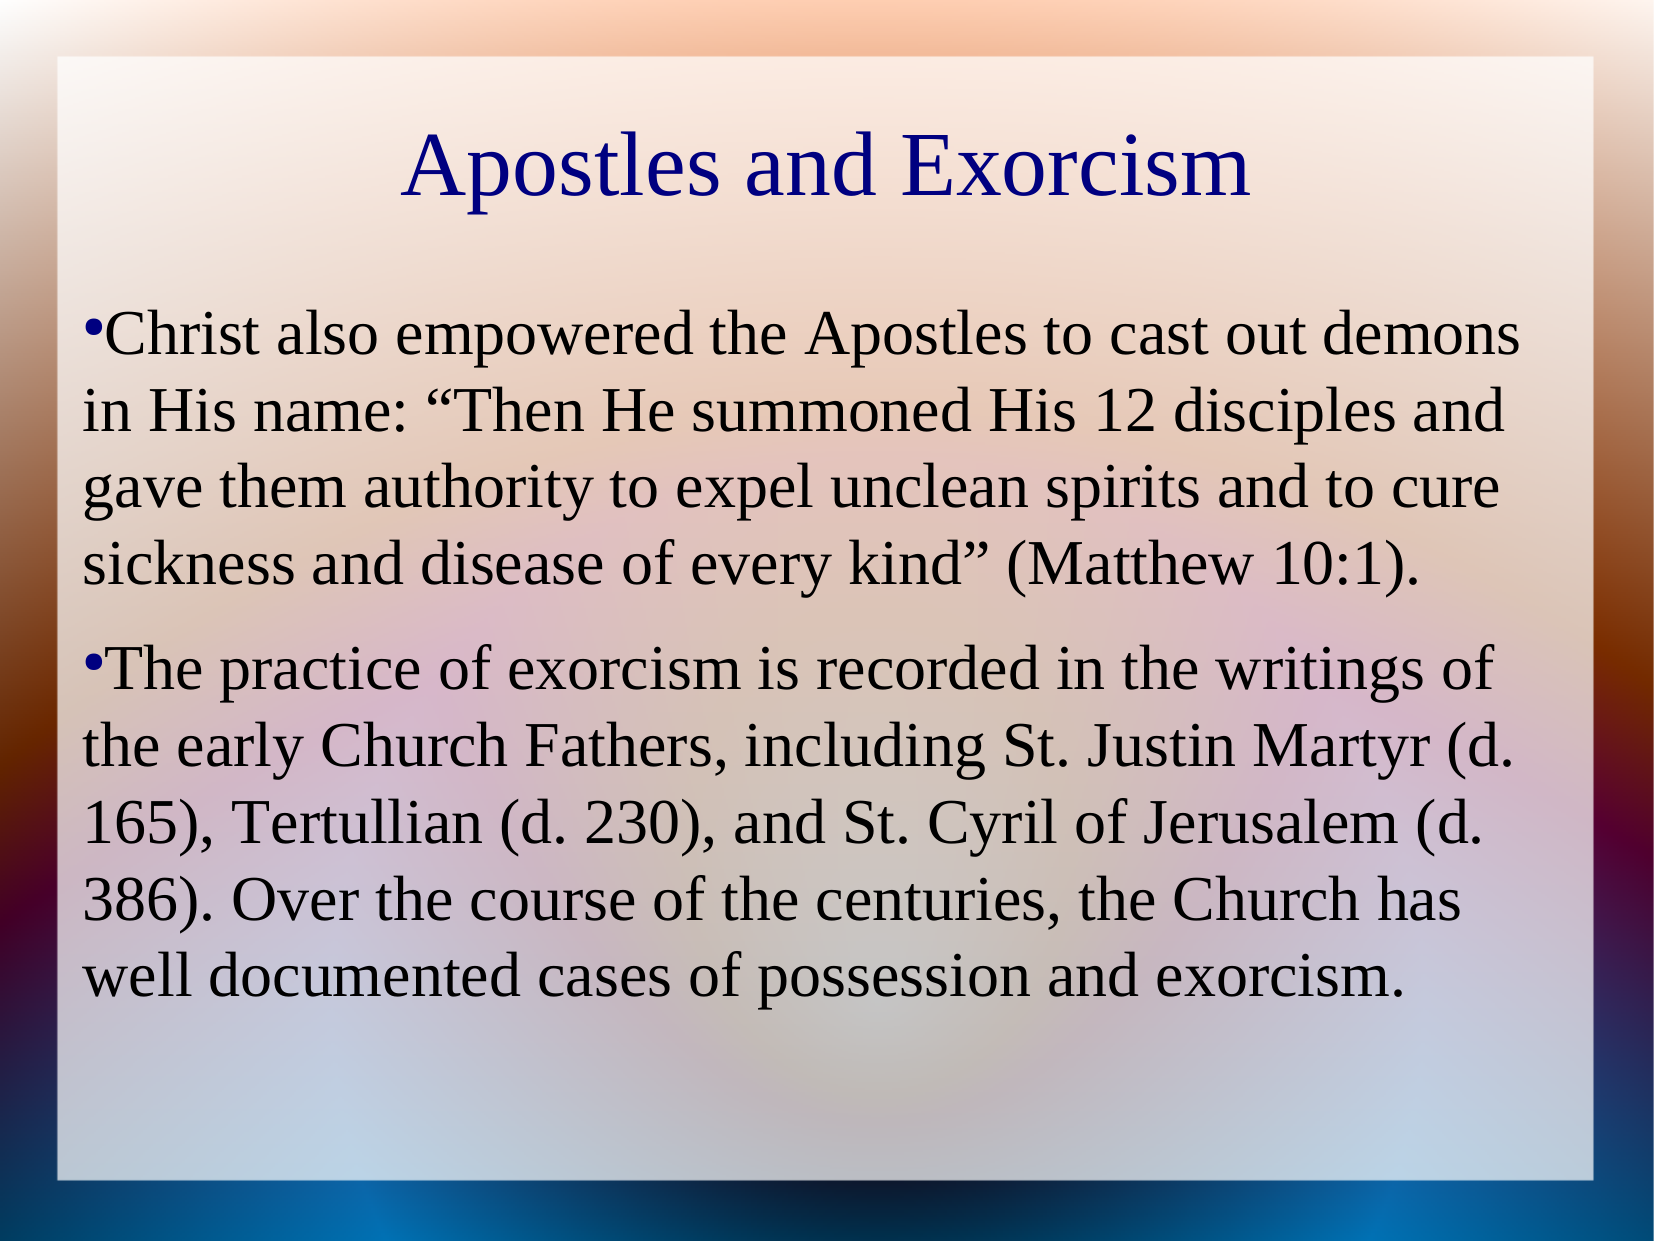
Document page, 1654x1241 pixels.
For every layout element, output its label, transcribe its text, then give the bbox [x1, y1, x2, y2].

list Christ also empowered the Apostles to cast out demons in His name: “Then He summoned His 12 disciples and gave them authority to expel unclean spirits and to cure sickness and disease of every kind” (Matthew 10:1). The practice of exorcism is recorded in the writings of the early Church Fathers, including St. Justin Martyr (d. 165), Tertullian (d. 230), and St. Cyril of Jerusalem (d. 386). Over the course of the centuries, the Church has well documented cases of possession and exorcism. [82, 290, 1571, 1135]
title Apostles and Exorcism [82, 62, 1571, 256]
